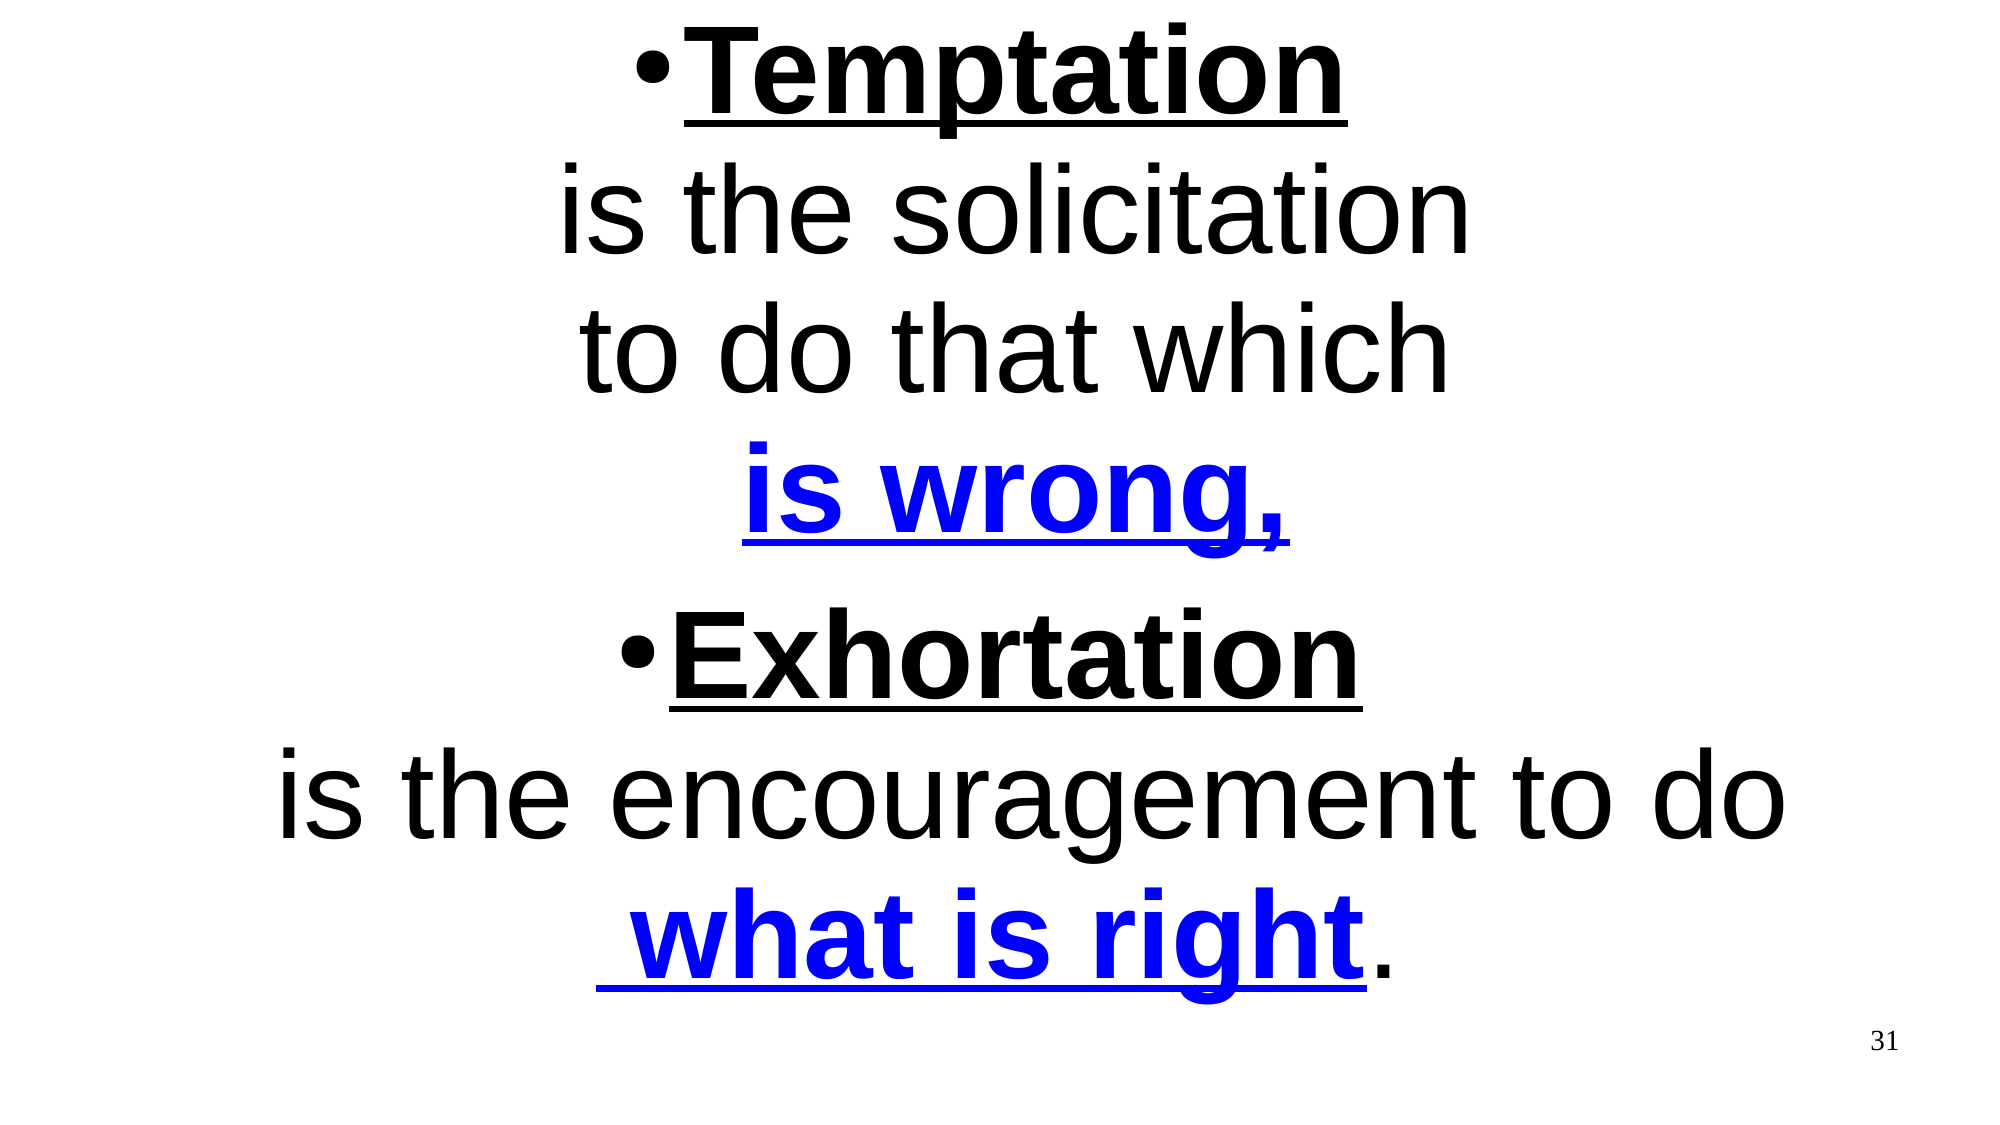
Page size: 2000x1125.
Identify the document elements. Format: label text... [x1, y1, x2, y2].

list Temptation is the solicitation to do that which is wrong, Exhortation is the encouragement to do what is right. [0, 0, 1996, 1123]
